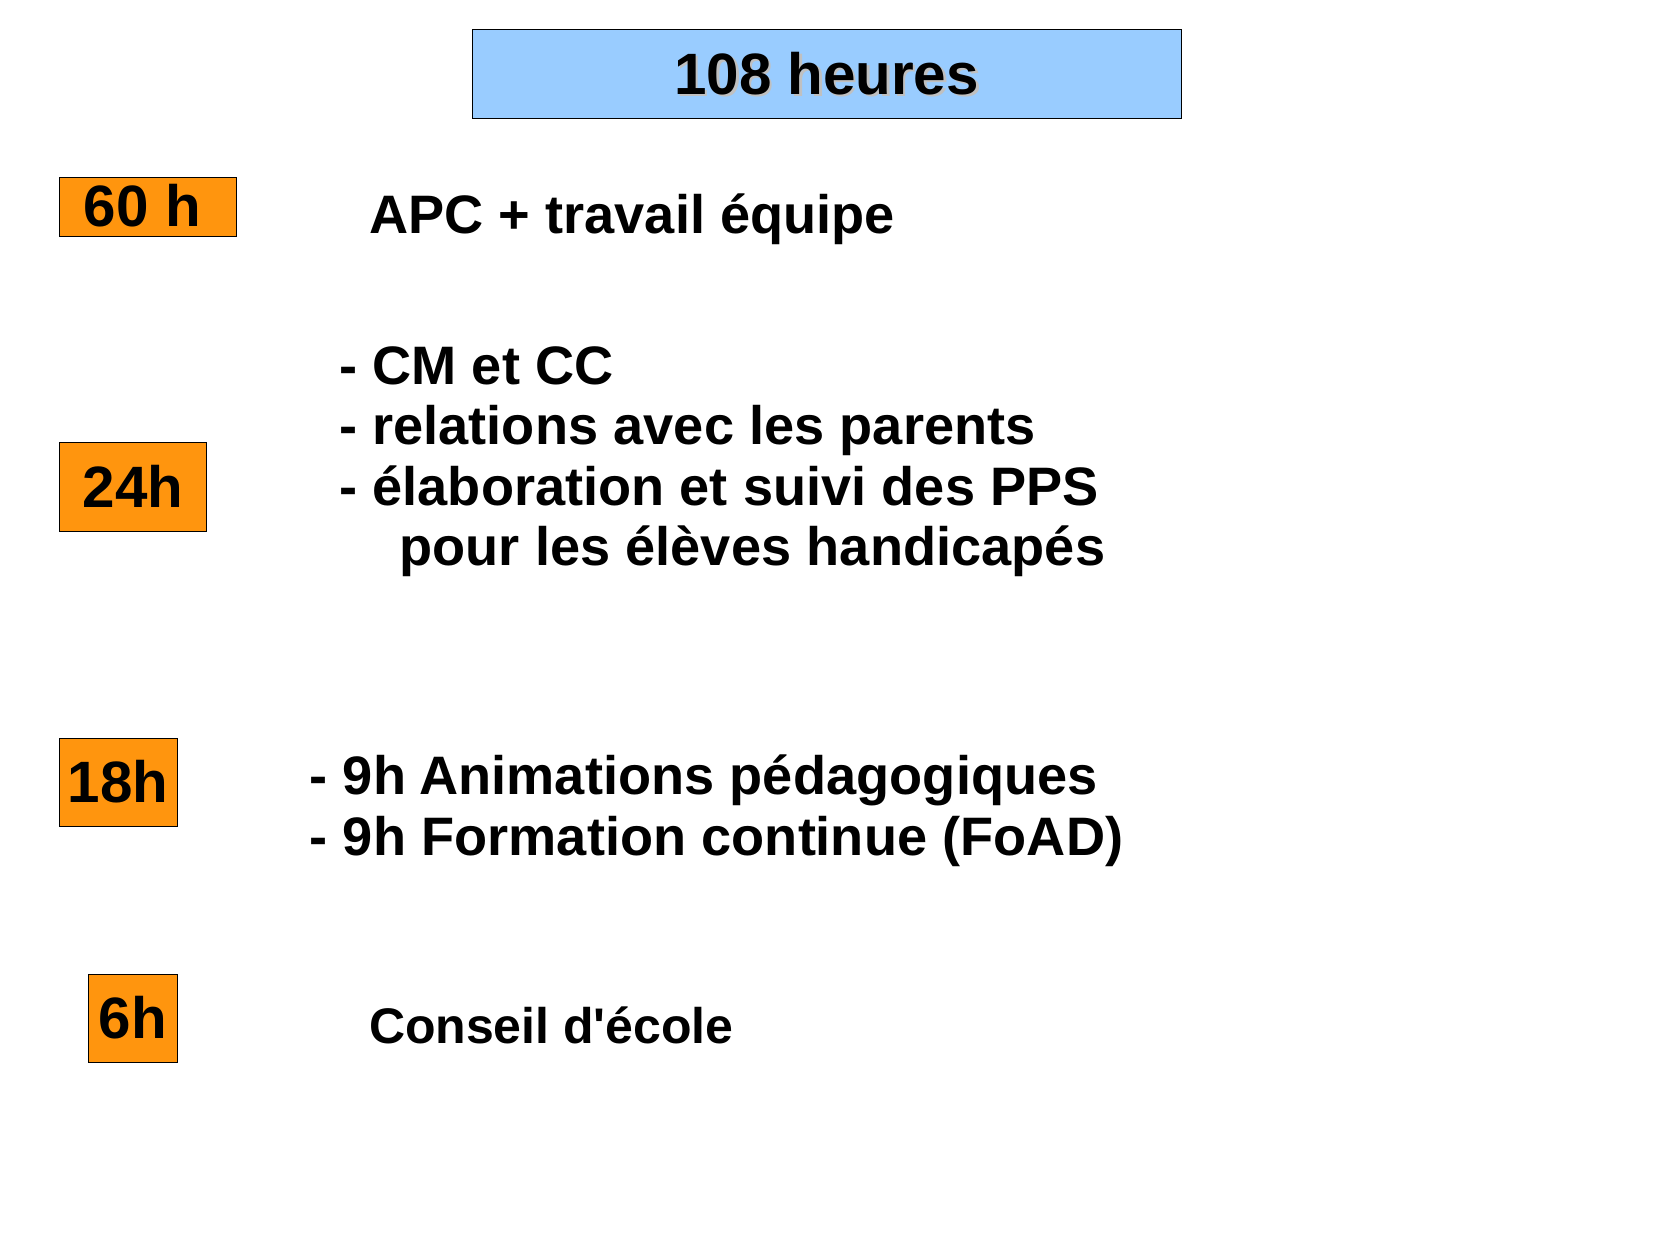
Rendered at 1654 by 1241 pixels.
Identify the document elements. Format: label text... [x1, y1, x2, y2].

text_box 6h [88, 974, 178, 1063]
text_box 60 h [59, 177, 237, 237]
text_box 108 heures [472, 29, 1182, 119]
text_box 18h [59, 738, 178, 827]
text_box - 9h Animations pédagogiques - 9h Formation continue (FoAD) [295, 738, 1329, 878]
text_box 24h [59, 442, 207, 532]
text_box - CM et CC - relations avec les parents - élaboration et suivi des PPS pour les élèves handicapés [324, 327, 1211, 591]
text_box APC + travail équipe [354, 177, 1034, 254]
text_box Conseil d'école [354, 991, 886, 1063]
